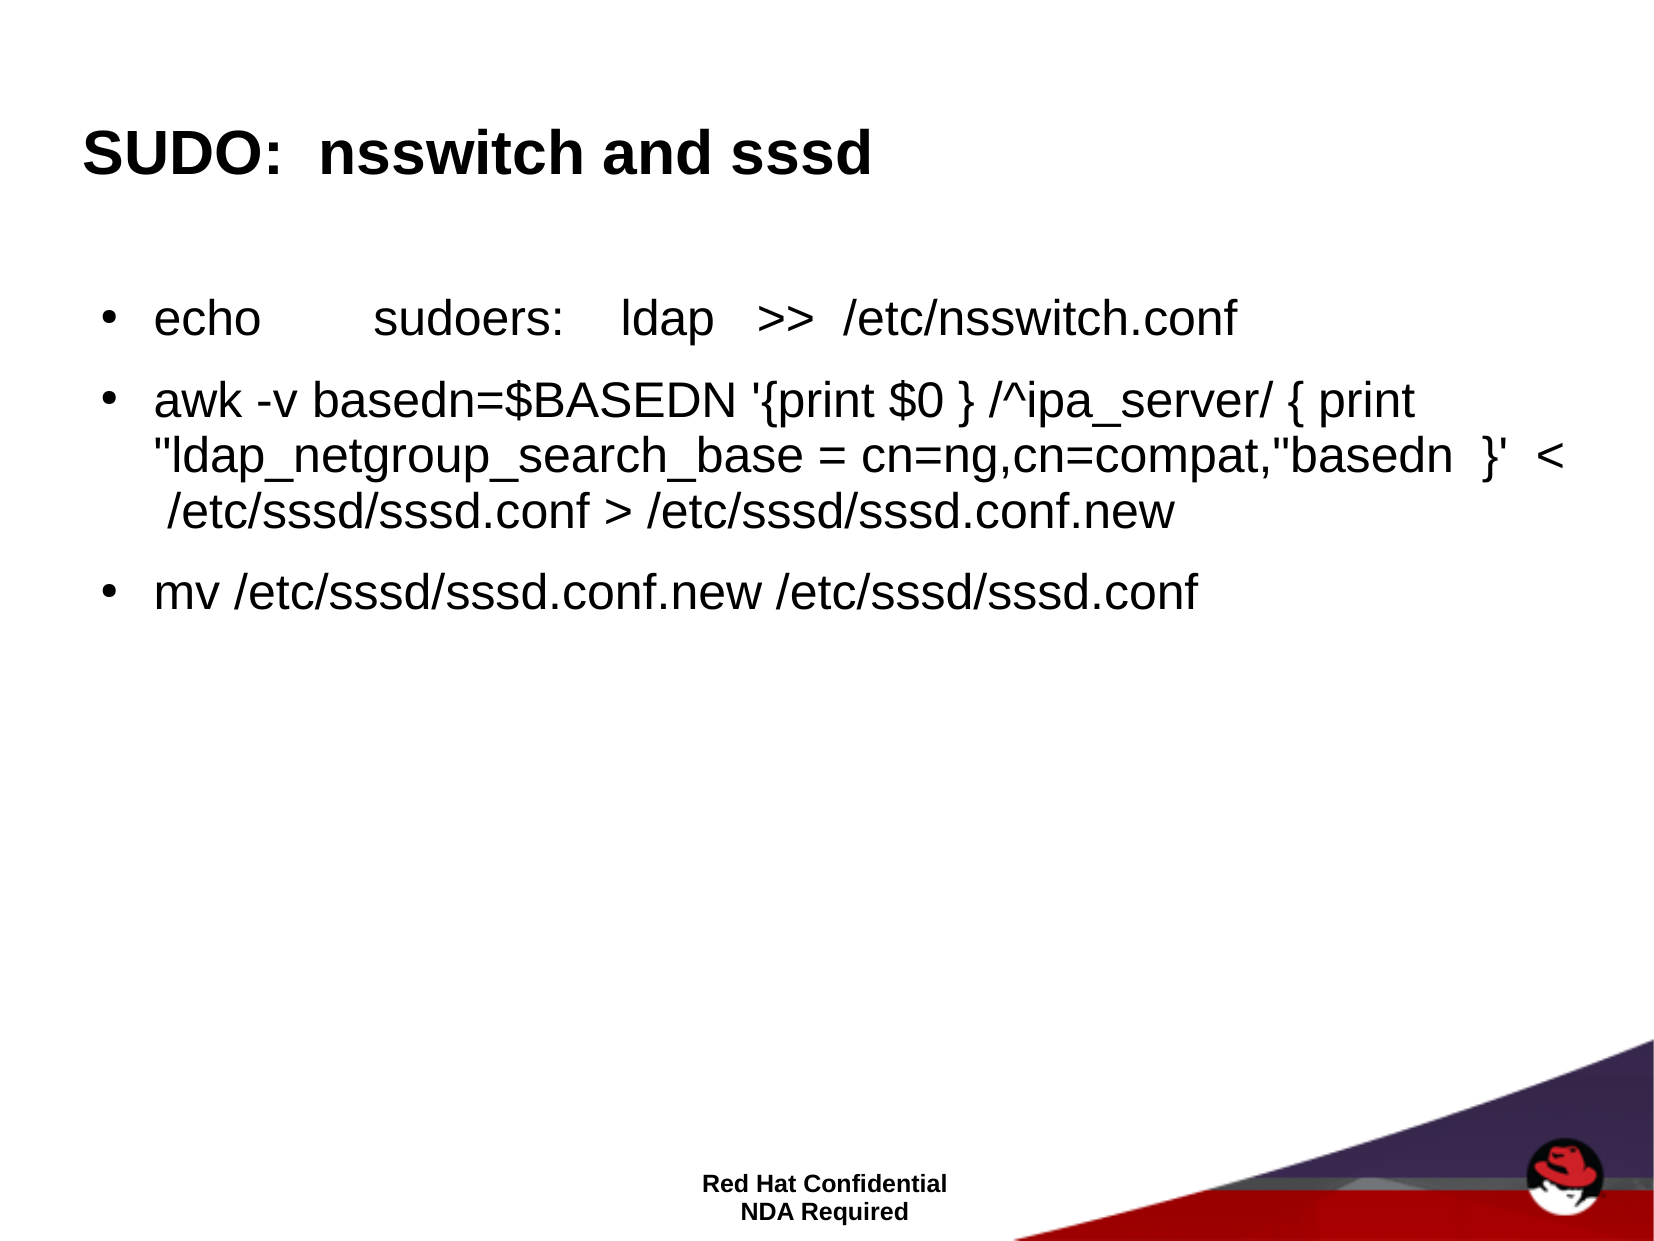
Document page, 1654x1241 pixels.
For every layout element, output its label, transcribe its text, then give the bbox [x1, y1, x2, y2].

picture [1012, 1036, 1654, 1241]
title SUDO: nsswitch and sssd [82, 49, 1571, 257]
list echo sudoers: ldap >> /etc/nsswitch.conf awk -v basedn=$BASEDN '{print $0 } /^ipa_server/ { print "ldap_netgroup_search_base = cn=ng,cn=compat,"basedn }' < /etc/sssd/sssd.conf > /etc/sssd/sssd.conf.new mv /etc/sssd/sssd.conf.new /etc/sssd/sssd.conf [82, 290, 1571, 1109]
